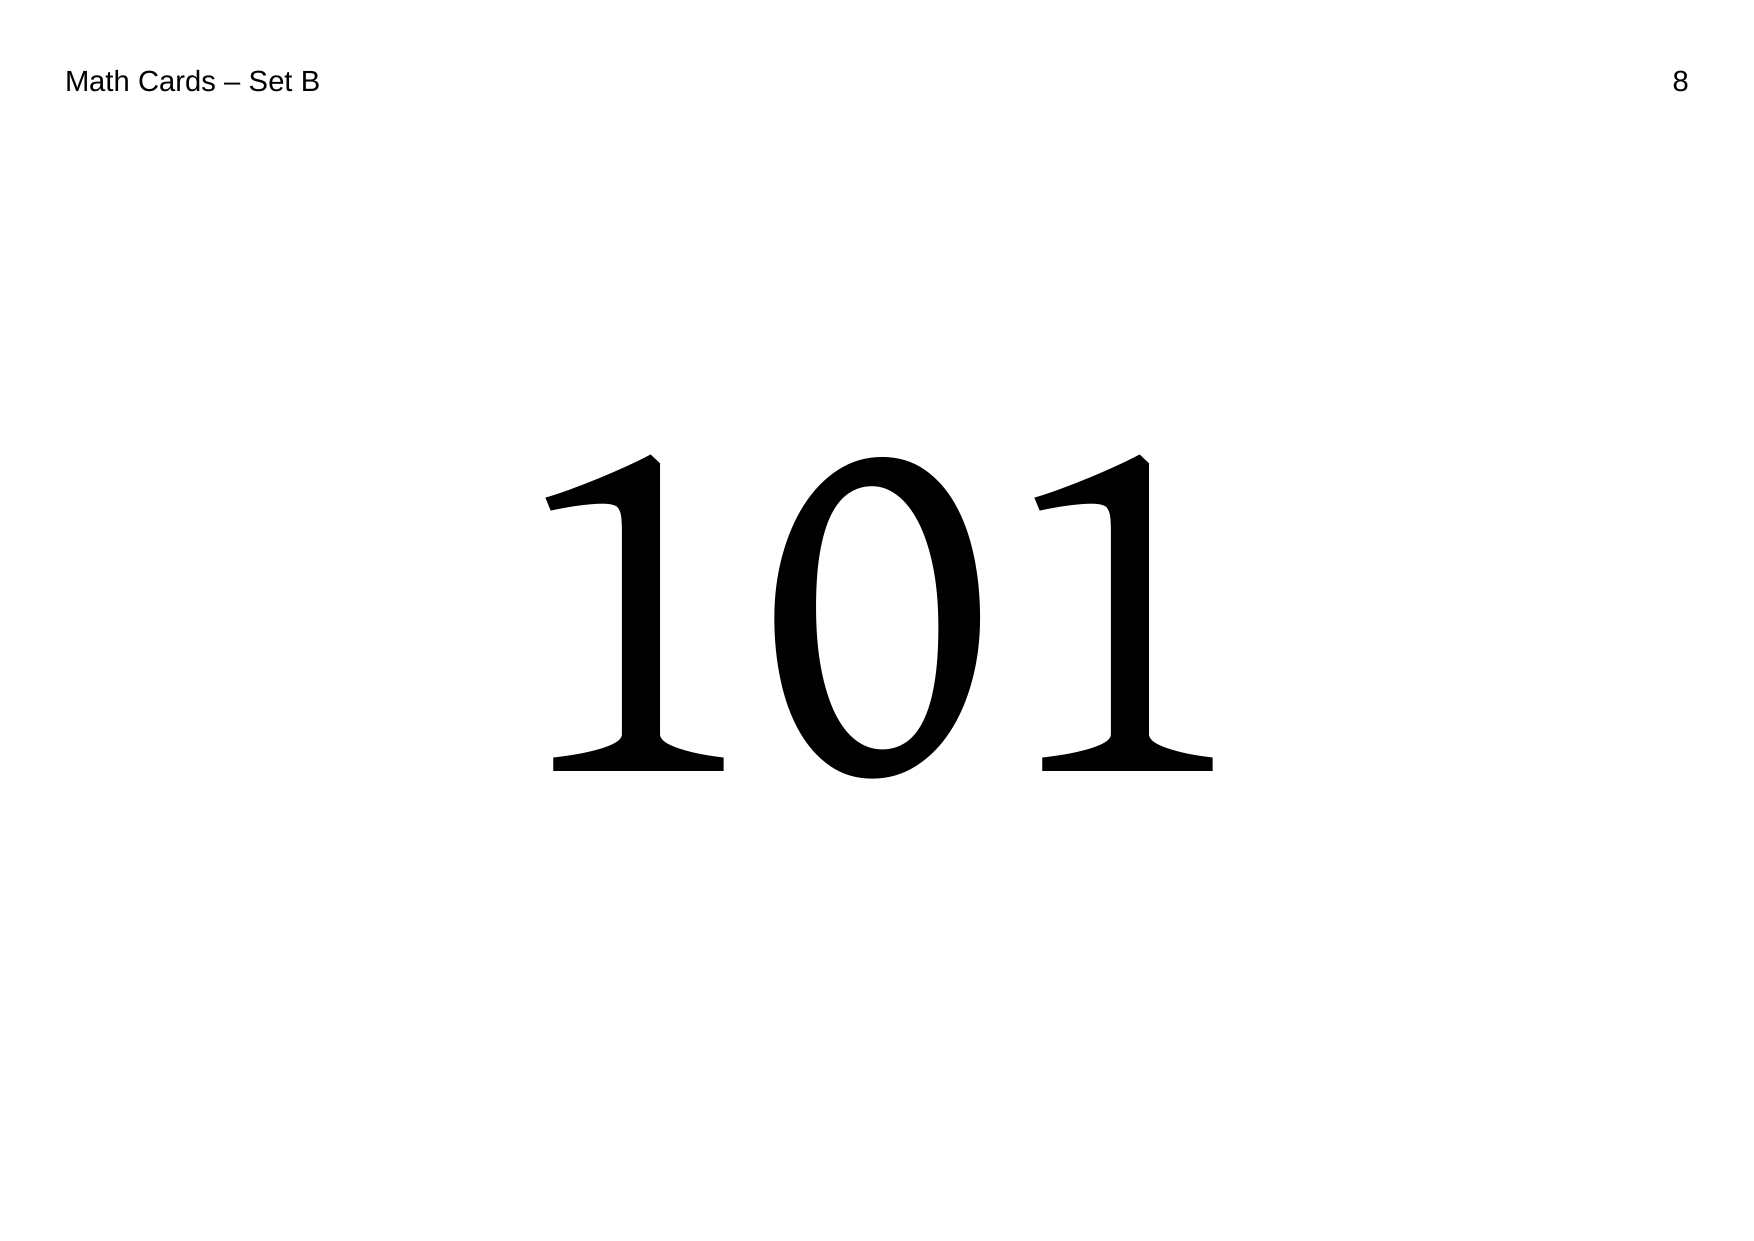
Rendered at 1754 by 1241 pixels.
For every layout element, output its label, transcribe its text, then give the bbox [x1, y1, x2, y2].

text_box 101 [504, 318, 1250, 922]
text_box 8 [1666, 59, 1695, 104]
text_box Math Cards – Set B [59, 59, 328, 104]
